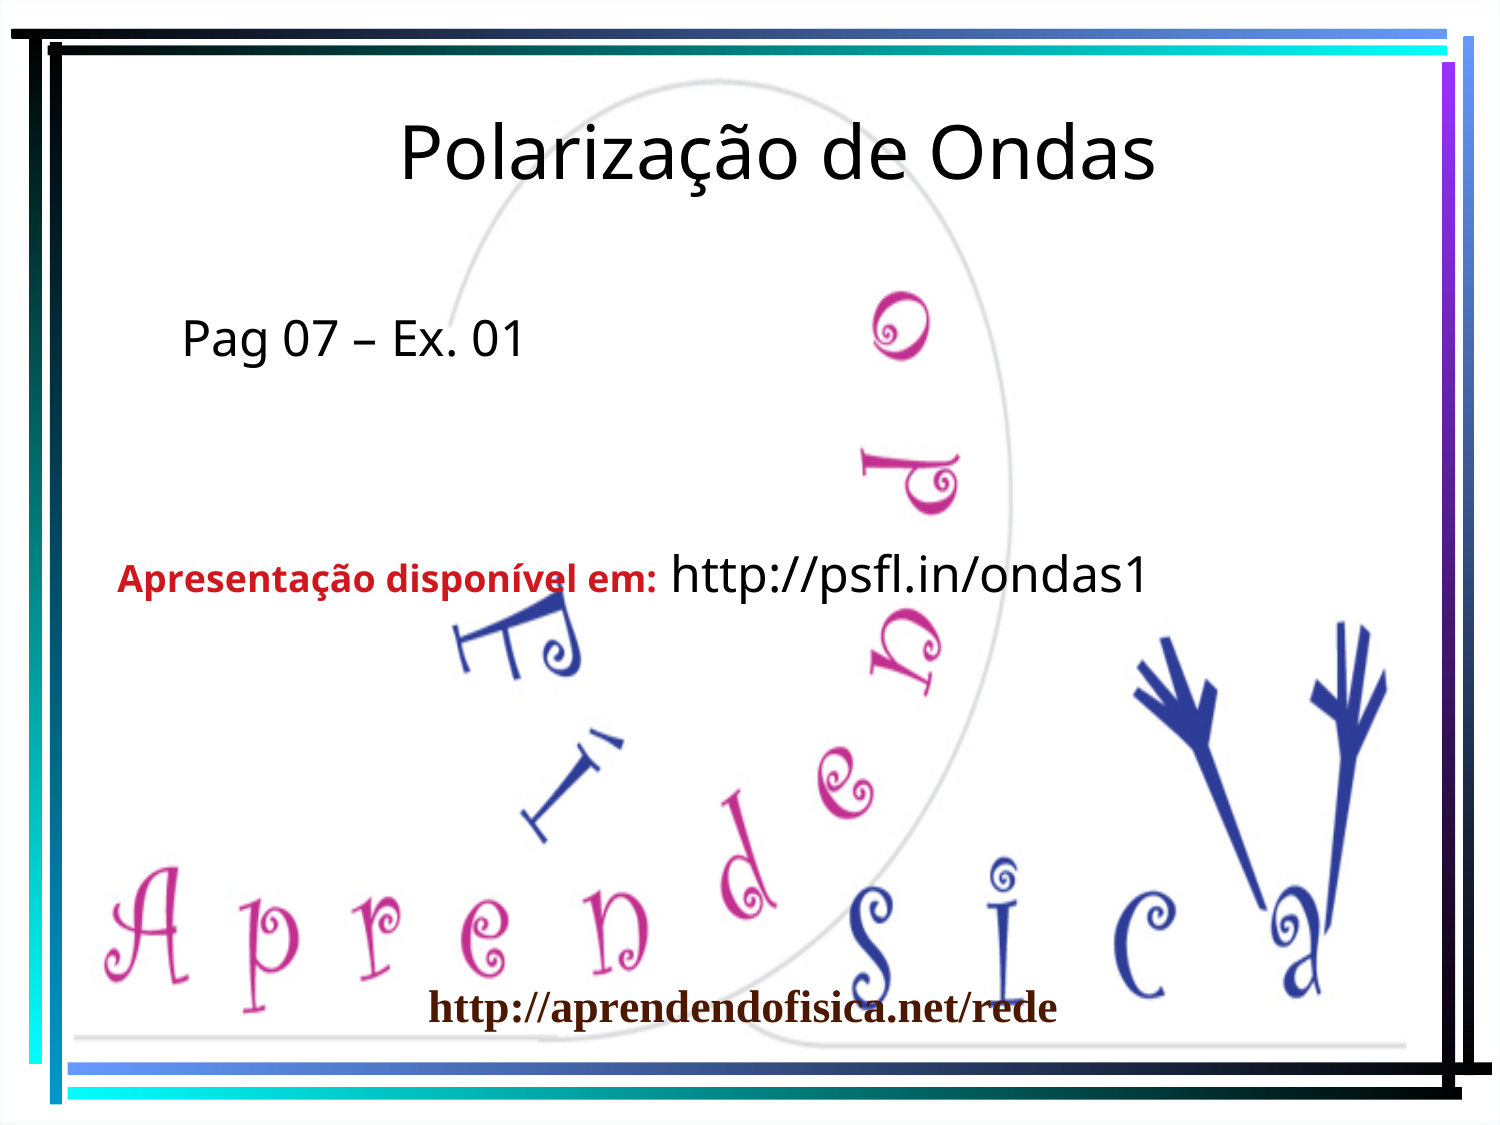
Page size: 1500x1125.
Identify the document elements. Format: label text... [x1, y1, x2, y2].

title Polarização de Ondas [383, 91, 1241, 207]
text_box http://aprendendofisica.net/rede [413, 974, 1073, 1041]
list Pag 07 – Ex. 01 [147, 295, 1388, 428]
picture [0, 0, 1500, 1125]
list Apresentação disponível em: http://psfl.in/ondas1 [88, 531, 1388, 664]
